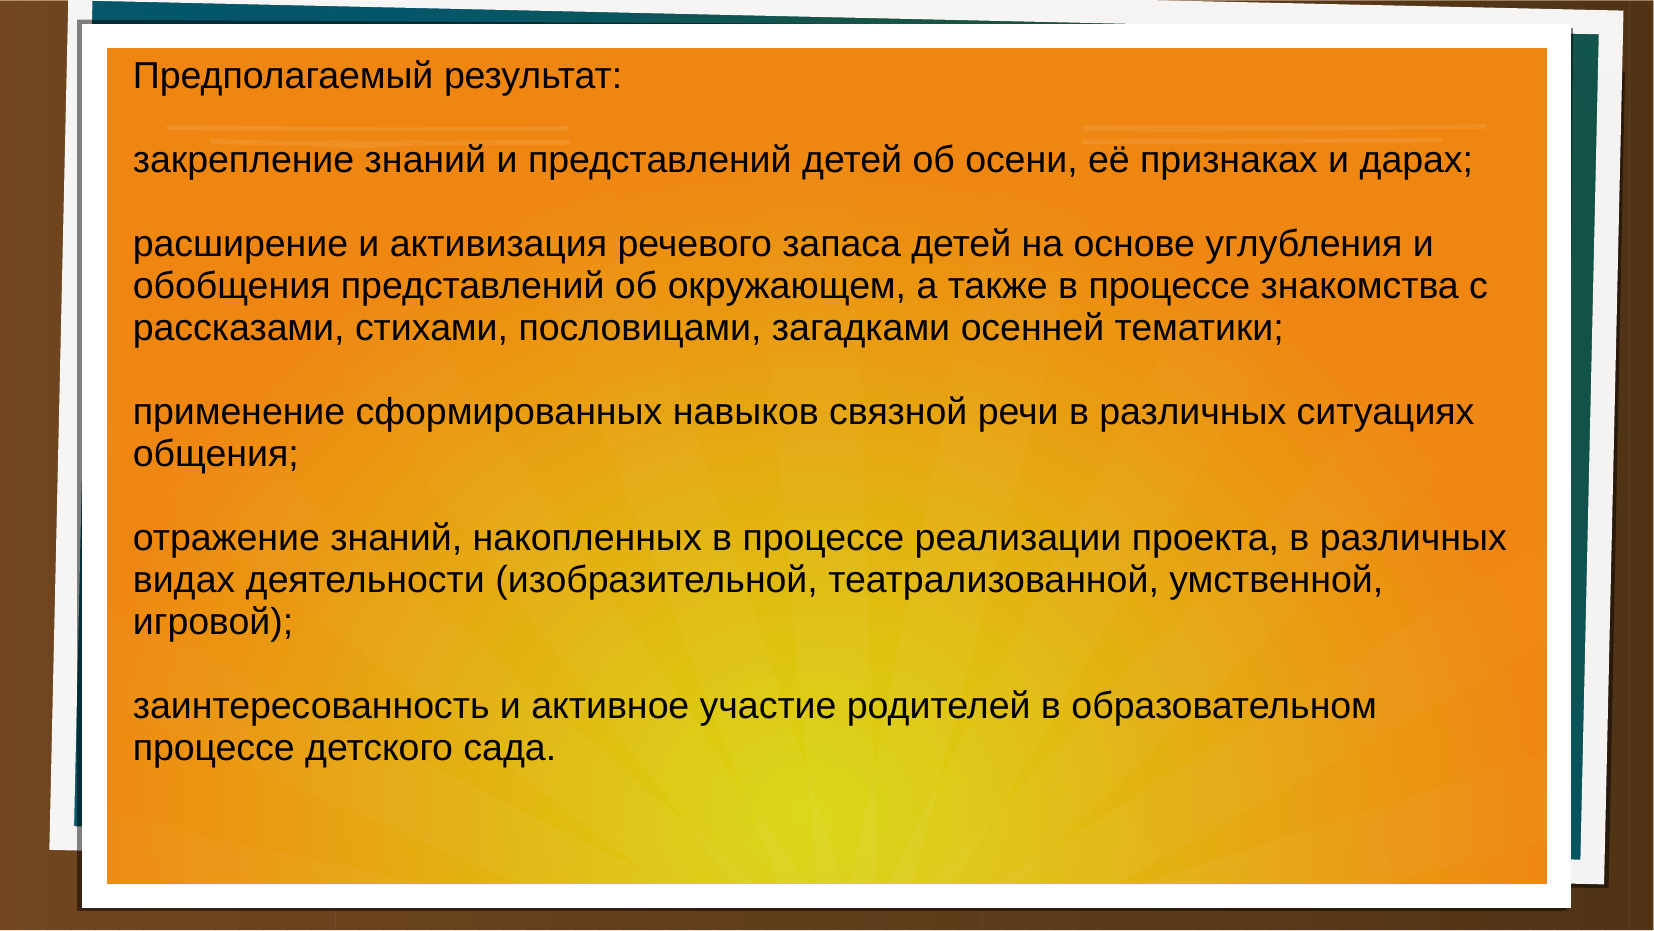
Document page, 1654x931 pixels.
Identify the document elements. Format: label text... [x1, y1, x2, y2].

text_box Предполагаемый результат: закрепление знаний и представлений детей об осени, её признаках и дарах; расширение и активизация речевого запаса детей на основе углубления и обобщения представлений об окружающем, а также в процессе знакомства с рассказами, стихами, пословицами, загадками осенней тематики; применение сформированных навыков связной речи в различных ситуациях общения; отражение знаний, накопленных в процессе реализации проекта, в различных видах деятельности (изобразительной, театрализованной, умственной, игровой); заинтересованность и активное участие родителей в образовательном процессе детского сада. [118, 47, 1560, 867]
